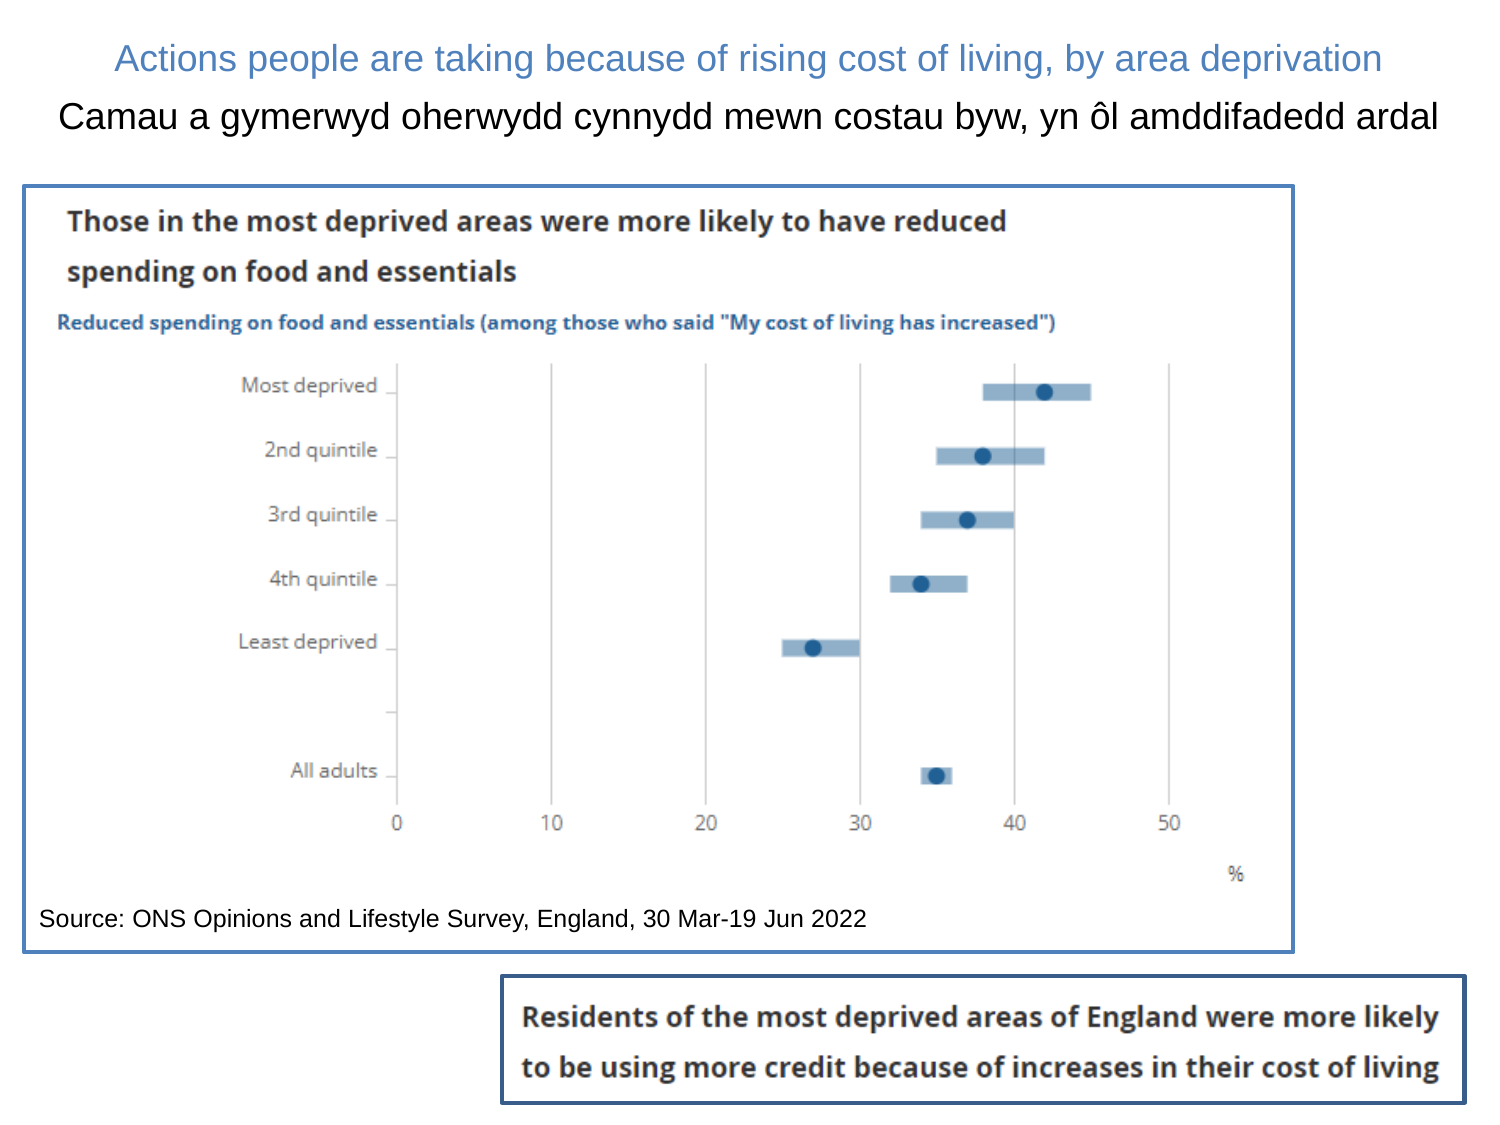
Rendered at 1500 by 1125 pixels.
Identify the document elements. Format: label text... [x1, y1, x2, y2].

picture [30, 197, 1255, 907]
picture [504, 991, 1462, 1101]
text_box Actions people are taking because of rising cost of living, by area deprivation Camau a gymerwyd oherwydd cynnydd mewn costau byw, yn ôl amddifadedd ardal [28, 26, 1469, 146]
text_box Source: ONS Opinions and Lifestyle Survey, England, 30 Mar-19 Jun 2022 [26, 895, 1064, 941]
